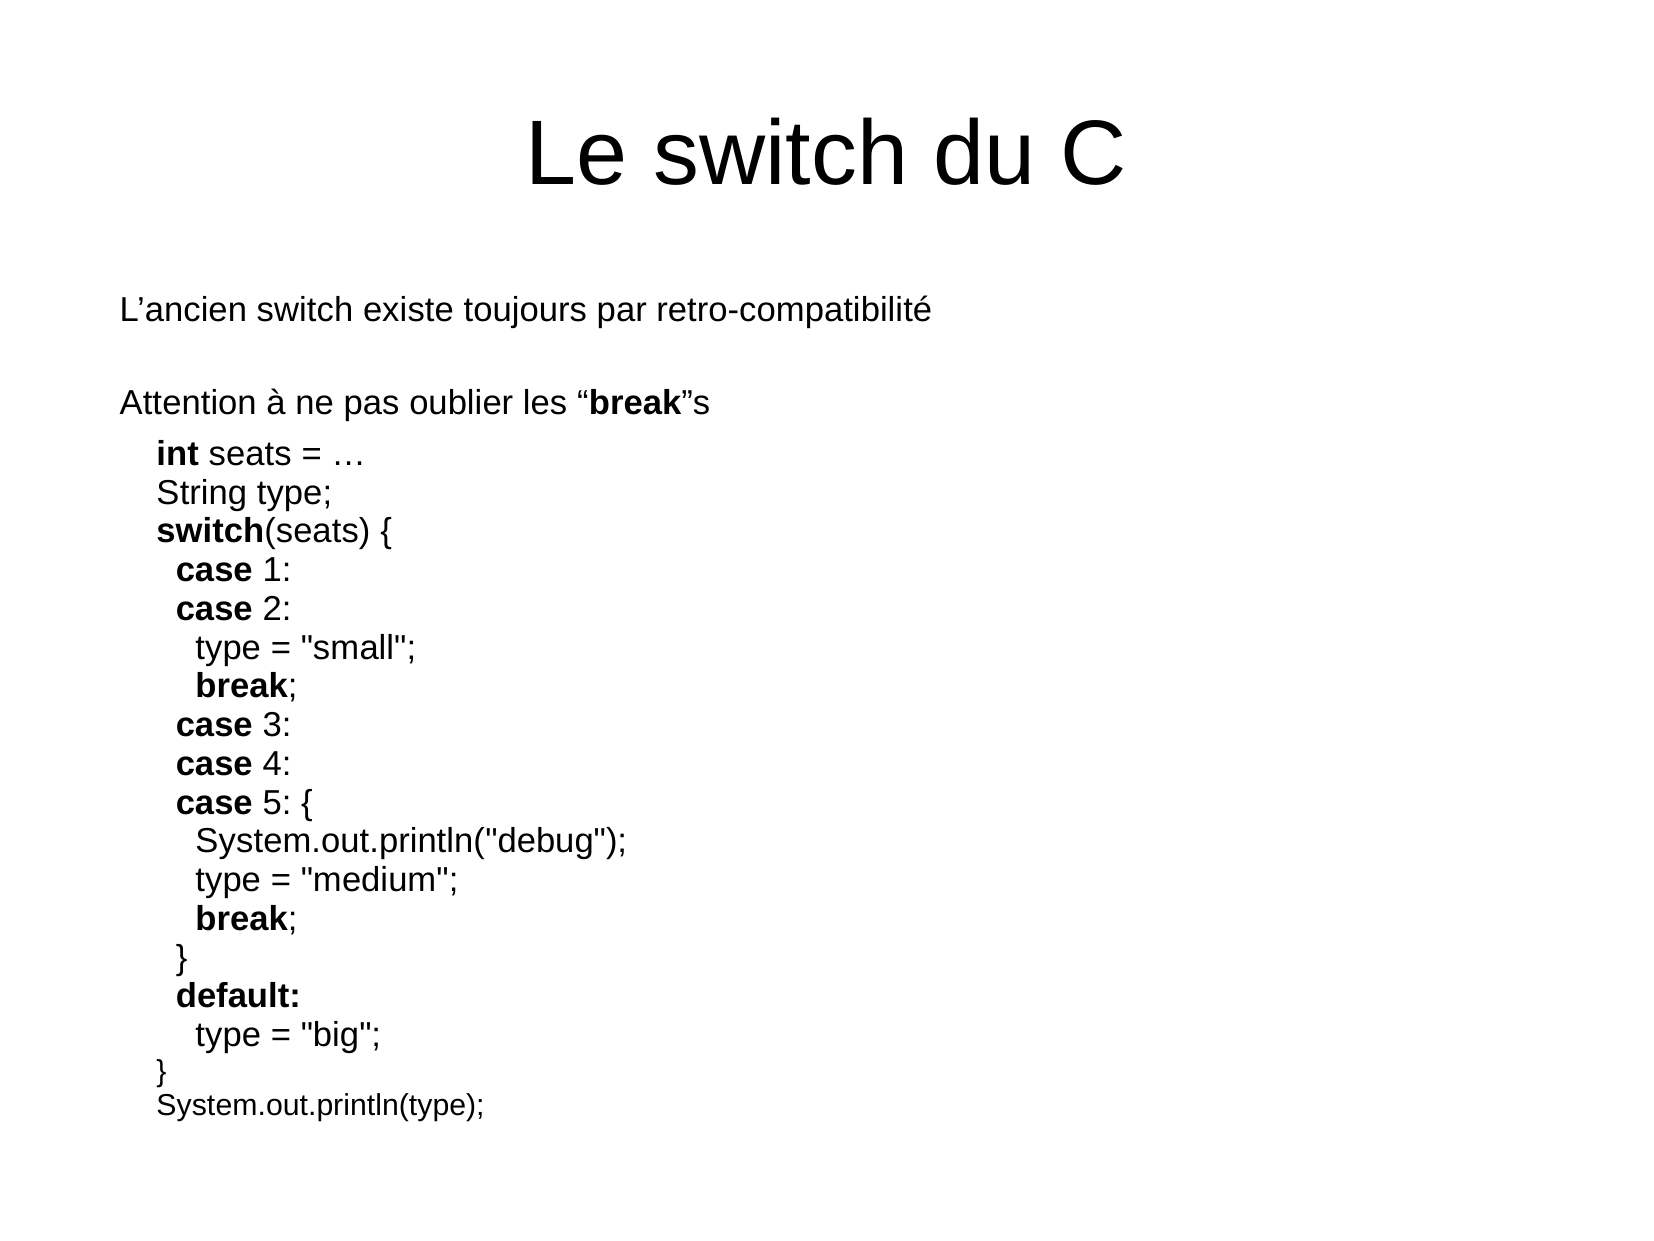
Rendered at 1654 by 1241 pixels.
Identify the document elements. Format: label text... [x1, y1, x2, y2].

title Le switch du C [82, 49, 1571, 257]
list L’ancien switch existe toujours par retro-compatibilité Attention à ne pas oublier les “break”s int seats = … String type; switch(seats) { case 1: case 2: type = "small"; break; case 3: case 4: case 5: { System.out.println("debug"); type = "medium"; break; } default: type = "big"; } System.out.println(type); [82, 290, 1571, 1126]
